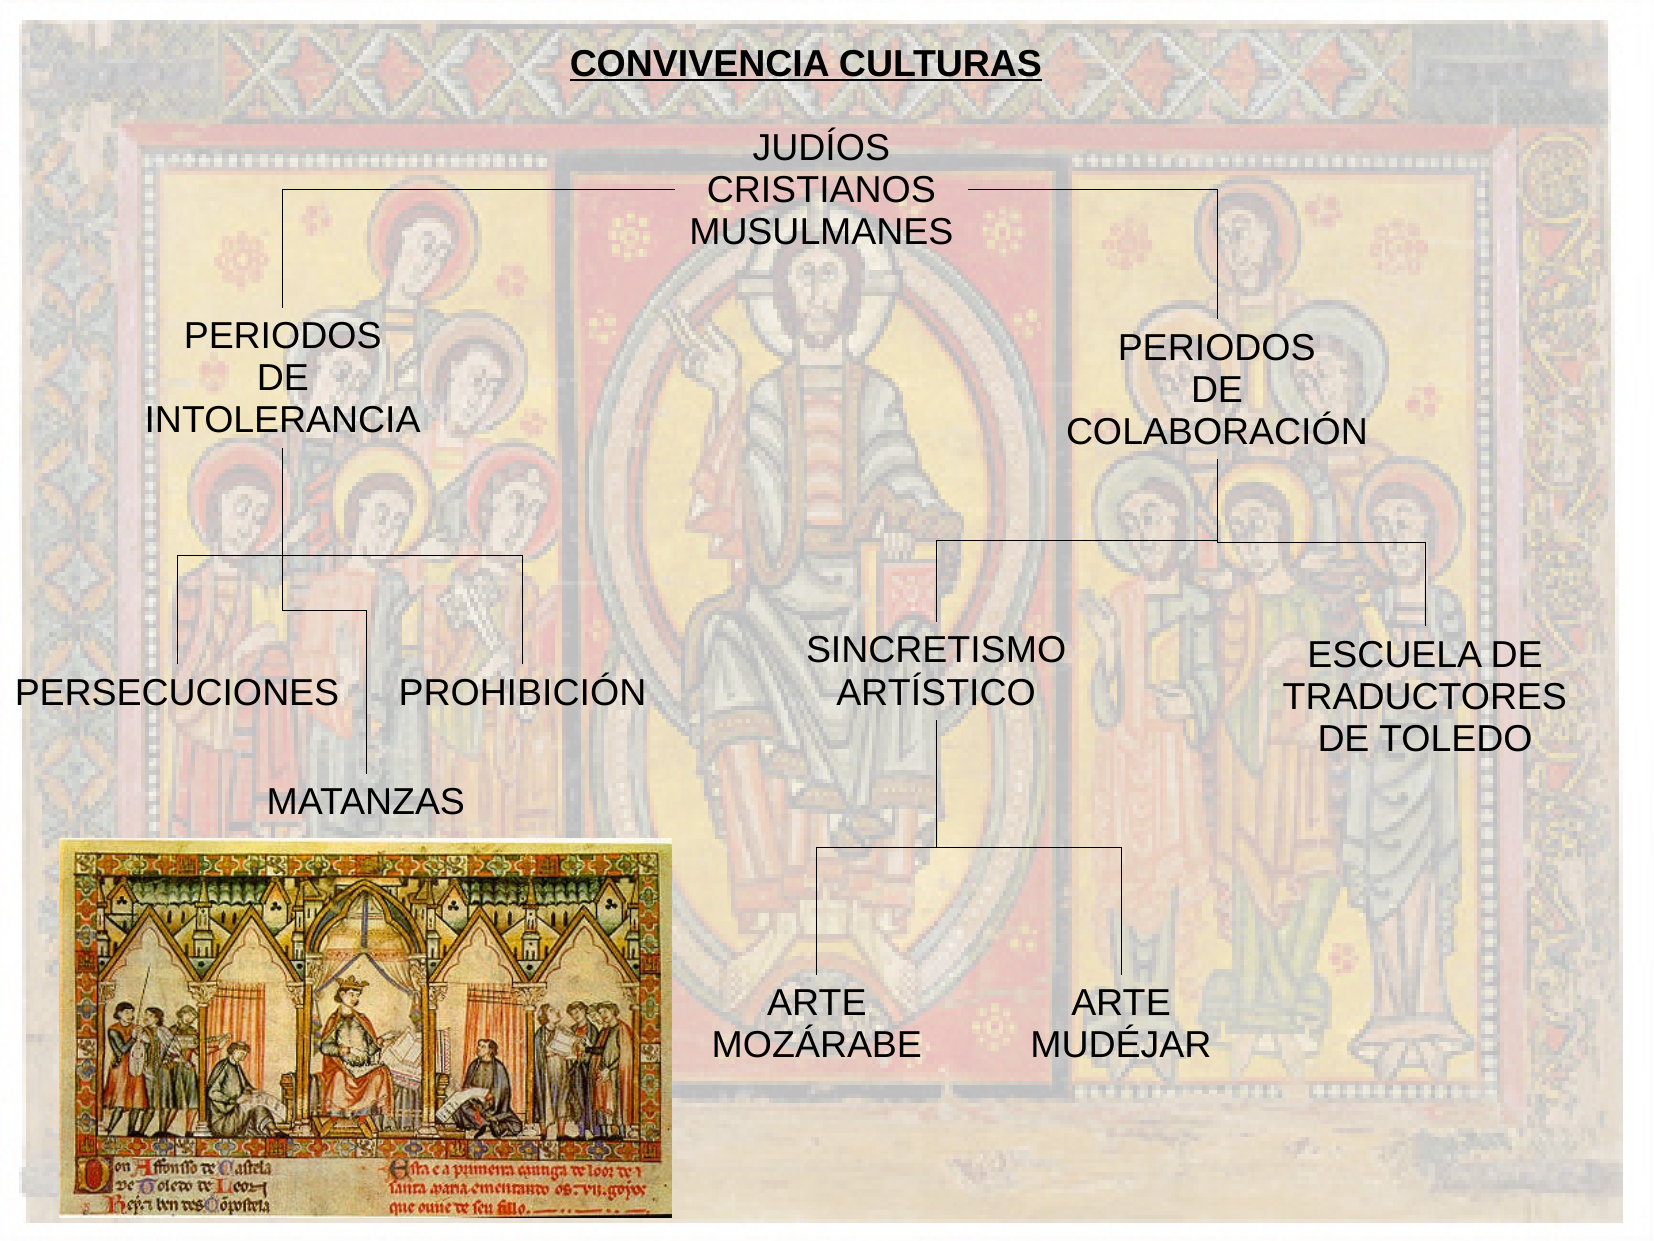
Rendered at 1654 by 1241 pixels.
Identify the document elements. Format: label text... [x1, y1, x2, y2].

text_box PROHIBICIÓN [383, 663, 662, 721]
text_box MATANZAS [251, 773, 481, 830]
text_box ESCUELA DE TRADUCTORES DE TOLEDO [1268, 625, 1583, 767]
text_box PERSECUCIONES [0, 663, 355, 721]
text_box PERIODOS DE INTOLERANCIA [129, 307, 437, 449]
text_box ARTE MUDÉJAR [1015, 974, 1227, 1074]
text_box SINCRETISMO ARTÍSTICO [791, 621, 1082, 721]
text_box JUDÍOS CRISTIANOS MUSULMANES [674, 118, 969, 260]
text_box PERIODOS DE COLABORACIÓN [1051, 318, 1383, 460]
picture [0, 0, 1654, 1241]
text_box CONVIVENCIA CULTURAS [555, 35, 1056, 94]
text_box ARTE MOZÁRABE [696, 974, 937, 1074]
